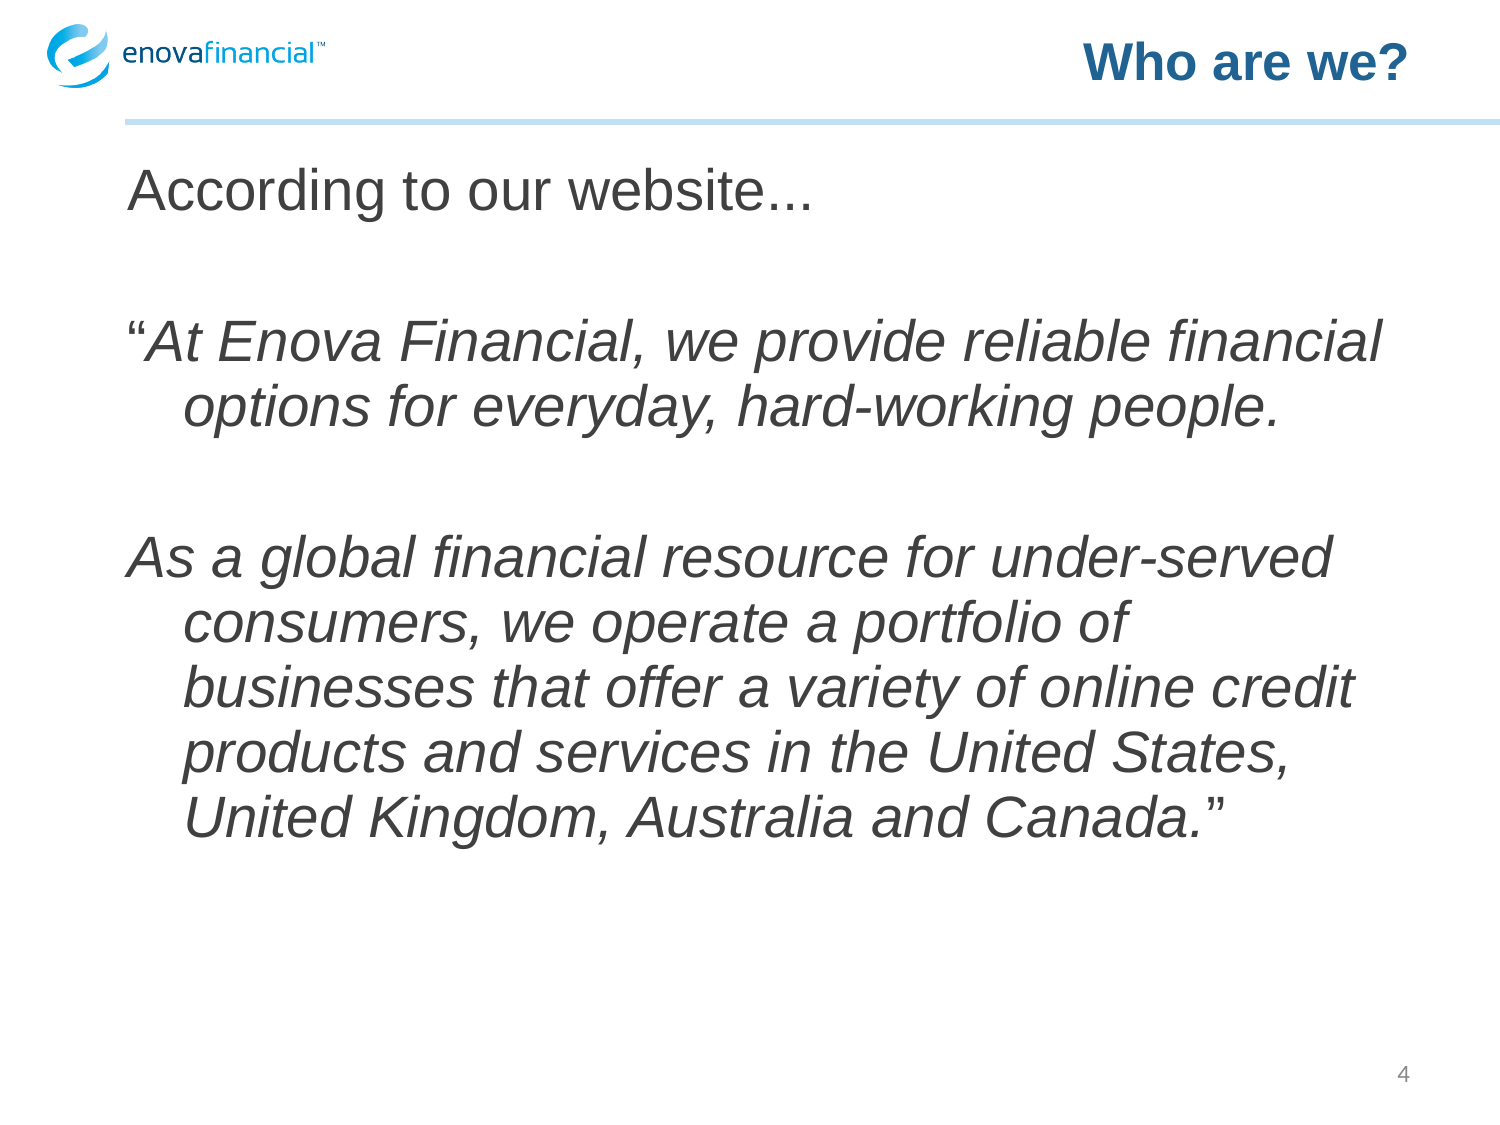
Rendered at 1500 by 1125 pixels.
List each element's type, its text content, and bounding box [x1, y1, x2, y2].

picture [47, 24, 325, 88]
list According to our website... “At Enova Financial, we provide reliable financial options for everyday, hard-working people. As a global financial resource for under-served consumers, we operate a portfolio of businesses that offer a variety of online credit products and services in the United States, United Kingdom, Australia and Canada.” [112, 149, 1425, 988]
list Who are we? [387, 24, 1426, 100]
text_box 28 [1074, 1042, 1426, 1103]
picture [125, 119, 1500, 125]
